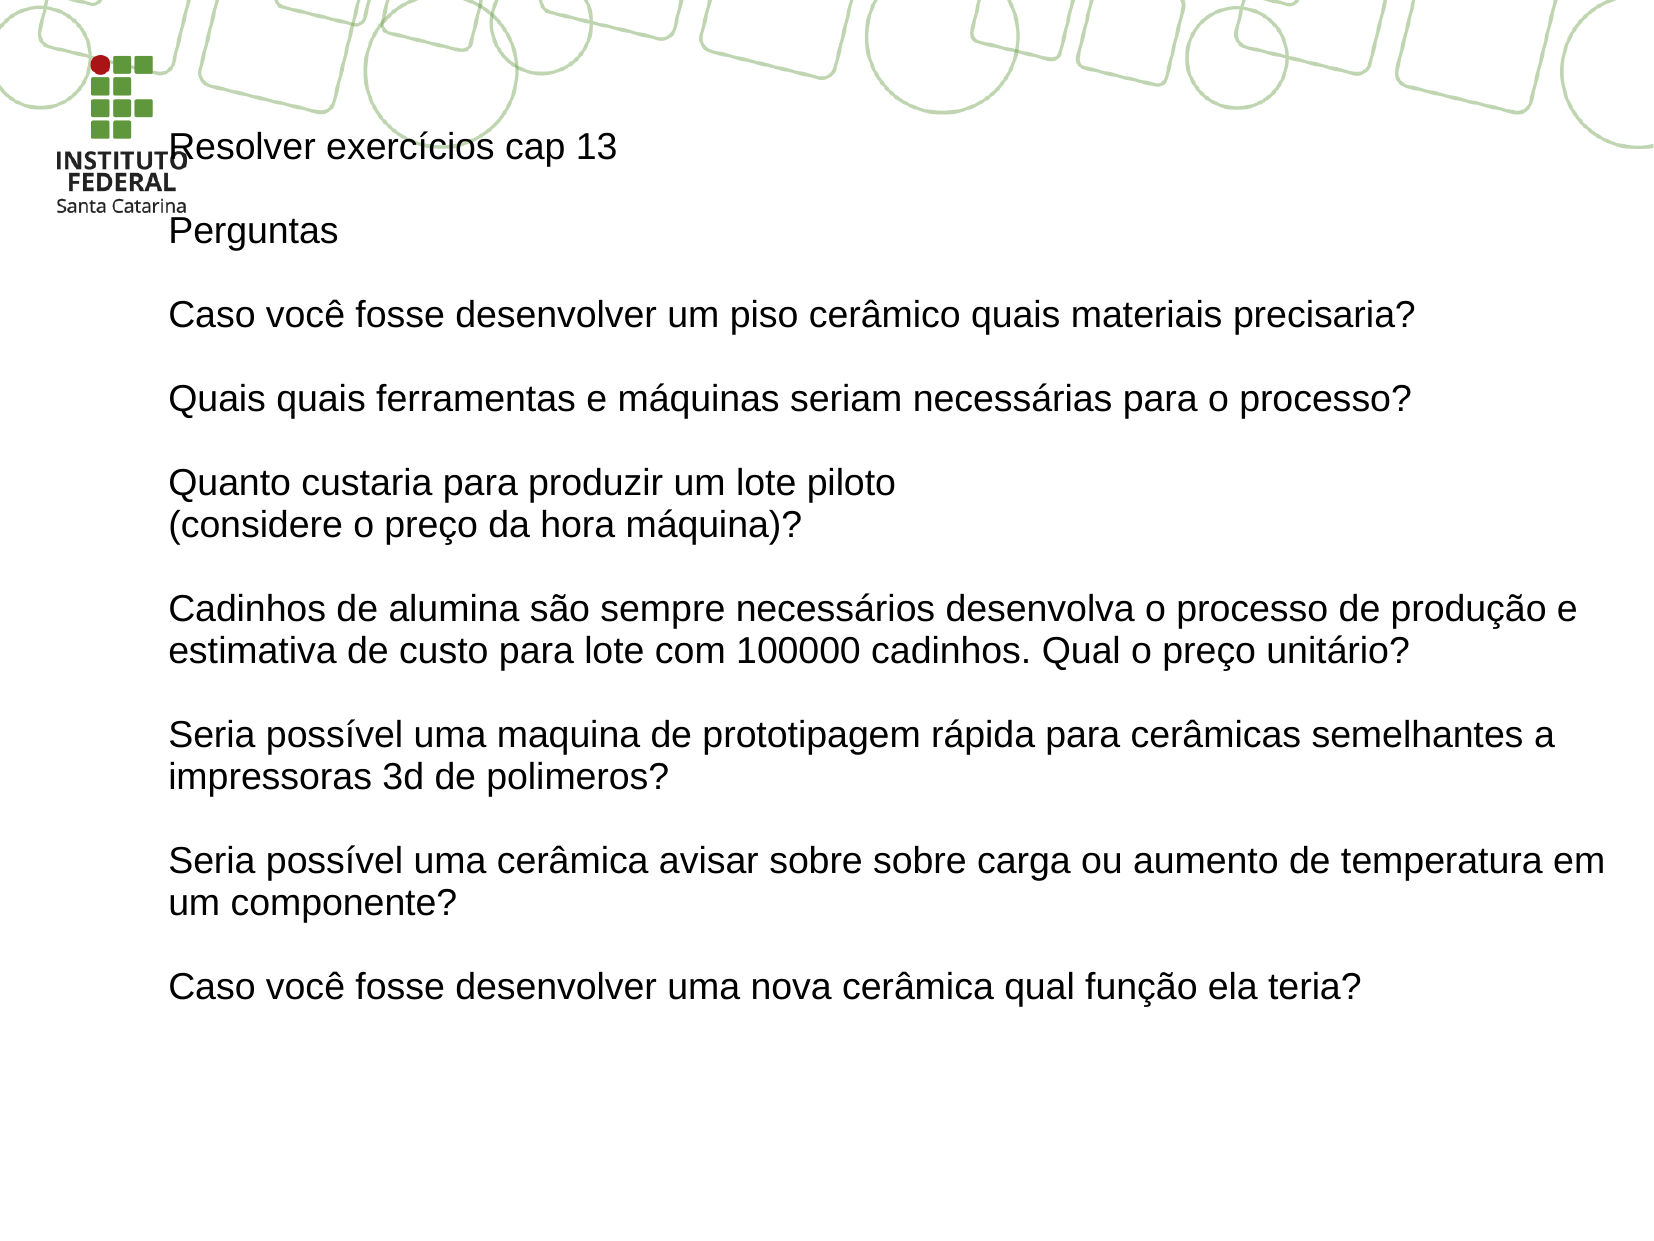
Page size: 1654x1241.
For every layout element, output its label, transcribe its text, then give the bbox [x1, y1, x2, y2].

picture [0, 0, 1654, 1169]
text_box Resolver exercícios cap 13 Perguntas Caso você fosse desenvolver um piso cerâmico quais materiais precisaria? Quais quais ferramentas e máquinas seriam necessárias para o processo? Quanto custaria para produzir um lote piloto (considere o preço da hora máquina)? Cadinhos de alumina são sempre necessários desenvolva o processo de produção e estimativa de custo para lote com 100000 cadinhos. Qual o preço unitário? Seria possível uma maquina de prototipagem rápida para cerâmicas semelhantes a impressoras 3d de polimeros? Seria possível uma cerâmica avisar sobre sobre carga ou aumento de temperatura em um componente? Caso você fosse desenvolver uma nova cerâmica qual função ela teria? [153, 118, 1654, 1183]
